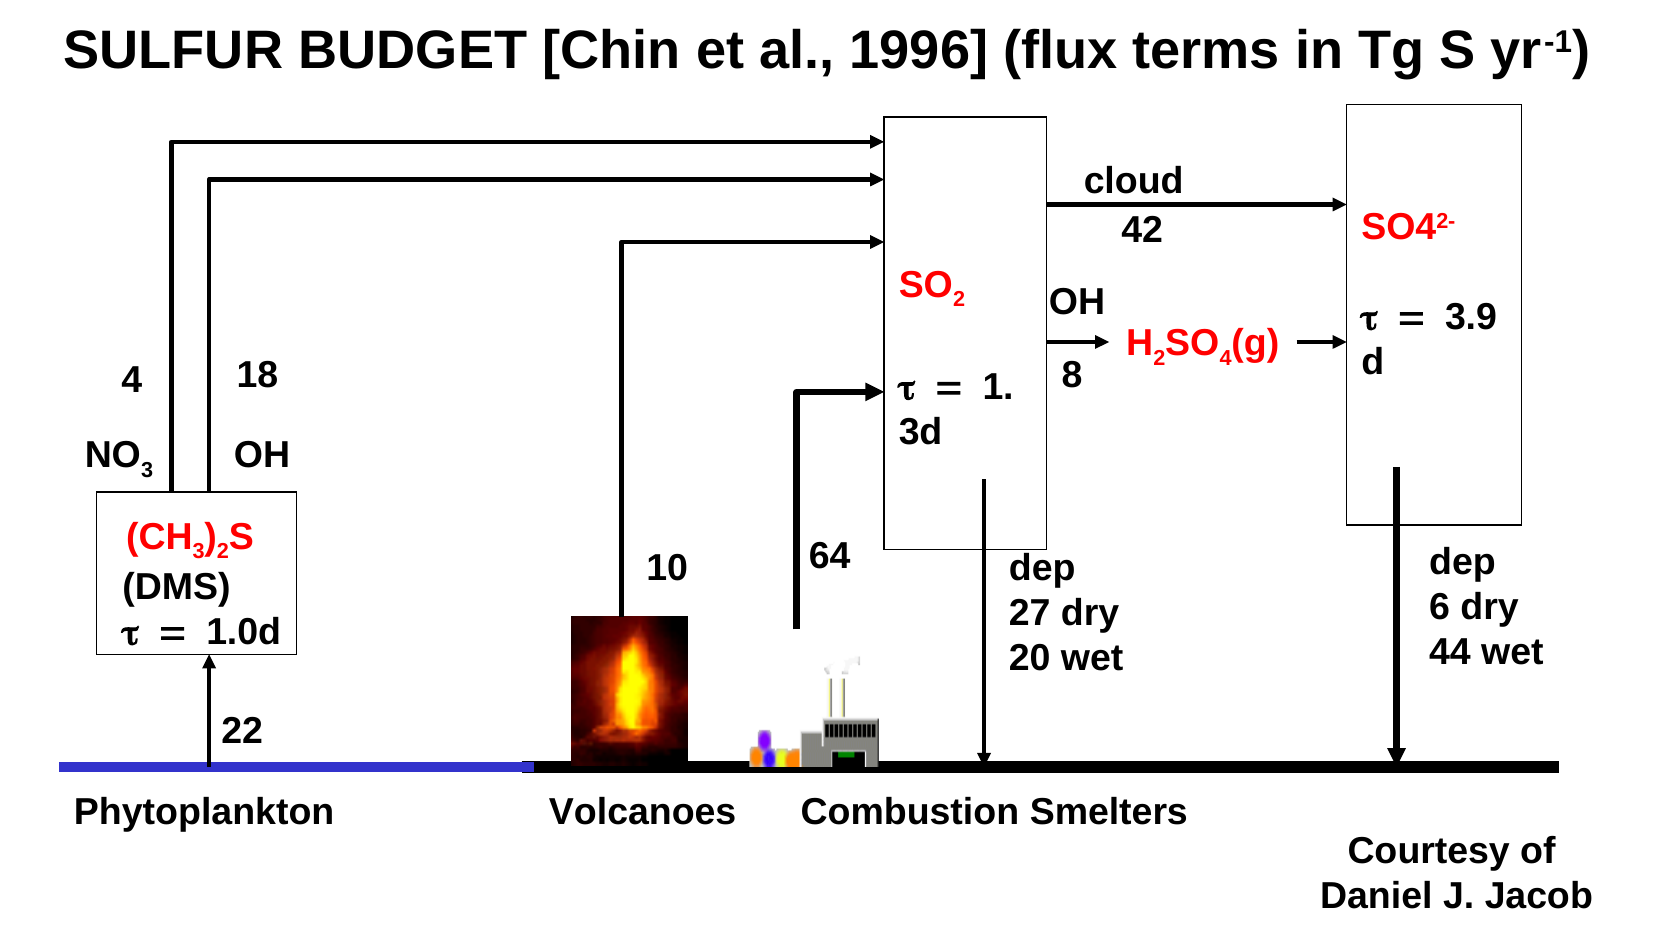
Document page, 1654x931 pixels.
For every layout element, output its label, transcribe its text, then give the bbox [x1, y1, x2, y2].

text_box Combustion Smelters [785, 779, 1204, 840]
picture [571, 616, 688, 766]
title SULFUR BUDGET [Chin et al., 1996] (flux terms in Tg S yr-1) [0, 0, 1654, 94]
text_box (CH3)2S [111, 504, 269, 554]
text_box 42 [1106, 197, 1178, 259]
text_box SO42- 3.9d [1346, 104, 1522, 525]
picture [746, 629, 935, 767]
text_box 4 [106, 347, 158, 409]
text_box 64 [794, 522, 866, 584]
text_box Phytoplankton [59, 779, 350, 840]
text_box 22 [206, 697, 278, 759]
text_box SO2 1.3d [884, 116, 1047, 550]
text_box dep 6 dry 44 wet [1414, 529, 1559, 725]
text_box 10 [631, 535, 703, 596]
text_box NO3 [70, 422, 169, 490]
text_box (DMS) 1.0d [107, 554, 297, 660]
text_box dep 27 dry 20 wet [994, 535, 1139, 686]
text_box 18 [221, 341, 294, 403]
text_box Courtesy of Daniel J. Jacob [1305, 818, 1609, 924]
text_box Volcanoes [534, 779, 752, 840]
text_box H2SO4(g) [1111, 310, 1295, 377]
text_box cloud [1069, 147, 1200, 209]
text_box 8 [1046, 341, 1098, 403]
text_box OH [1034, 269, 1121, 330]
text_box OH [219, 422, 306, 484]
